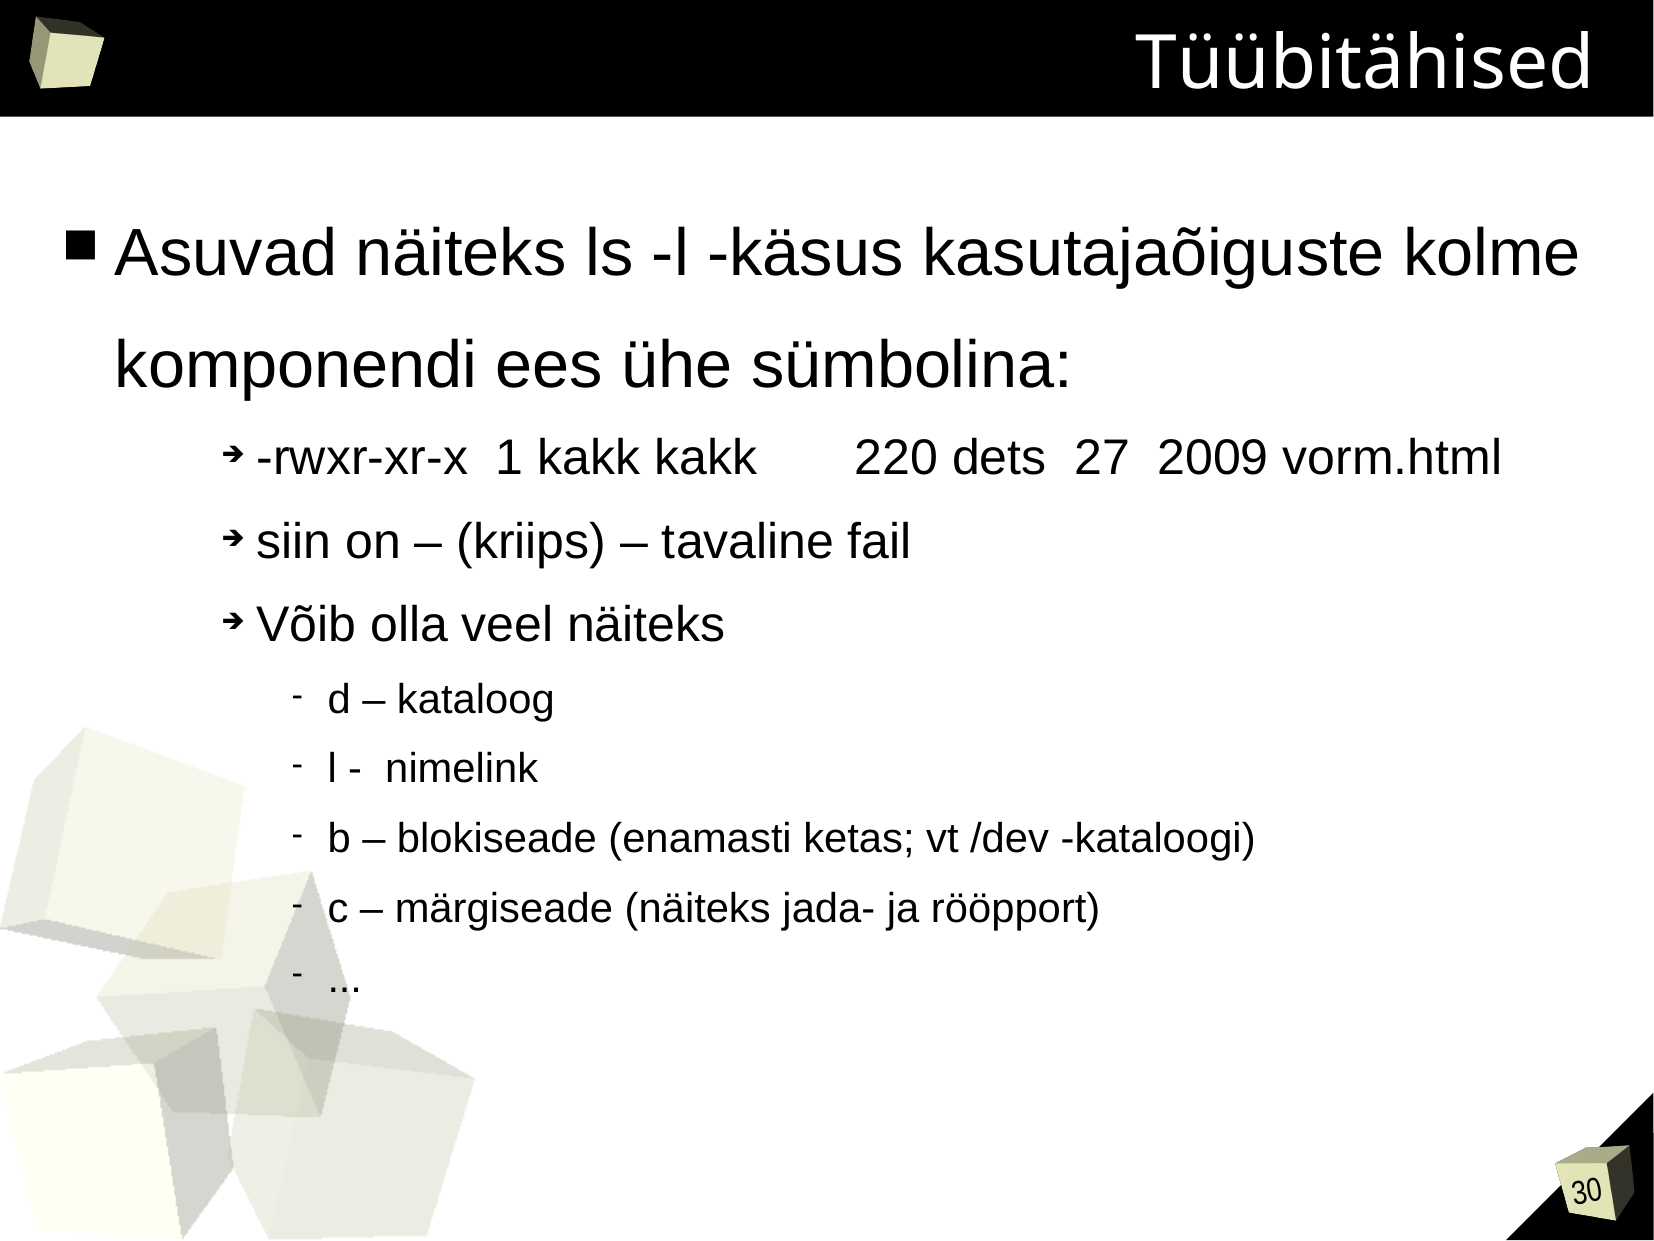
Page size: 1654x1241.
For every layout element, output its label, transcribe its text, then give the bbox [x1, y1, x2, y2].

list Asuvad näiteks ls -l -käsus kasutajaõiguste kolme komponendi ees ühe sümbolina: -rwxr-xr-x 1 kakk kakk 220 dets 27 2009 vorm.html siin on – (kriips) – tavaline fail Võib olla veel näiteks d – kataloog l - nimelink b – blokiseade (enamasti ketas; vt /dev -kataloogi) c – märgiseade (näiteks jada- ja rööpport) ... [44, 177, 1611, 1214]
picture [0, 726, 477, 1241]
title Tüübitähised [118, 0, 1595, 119]
